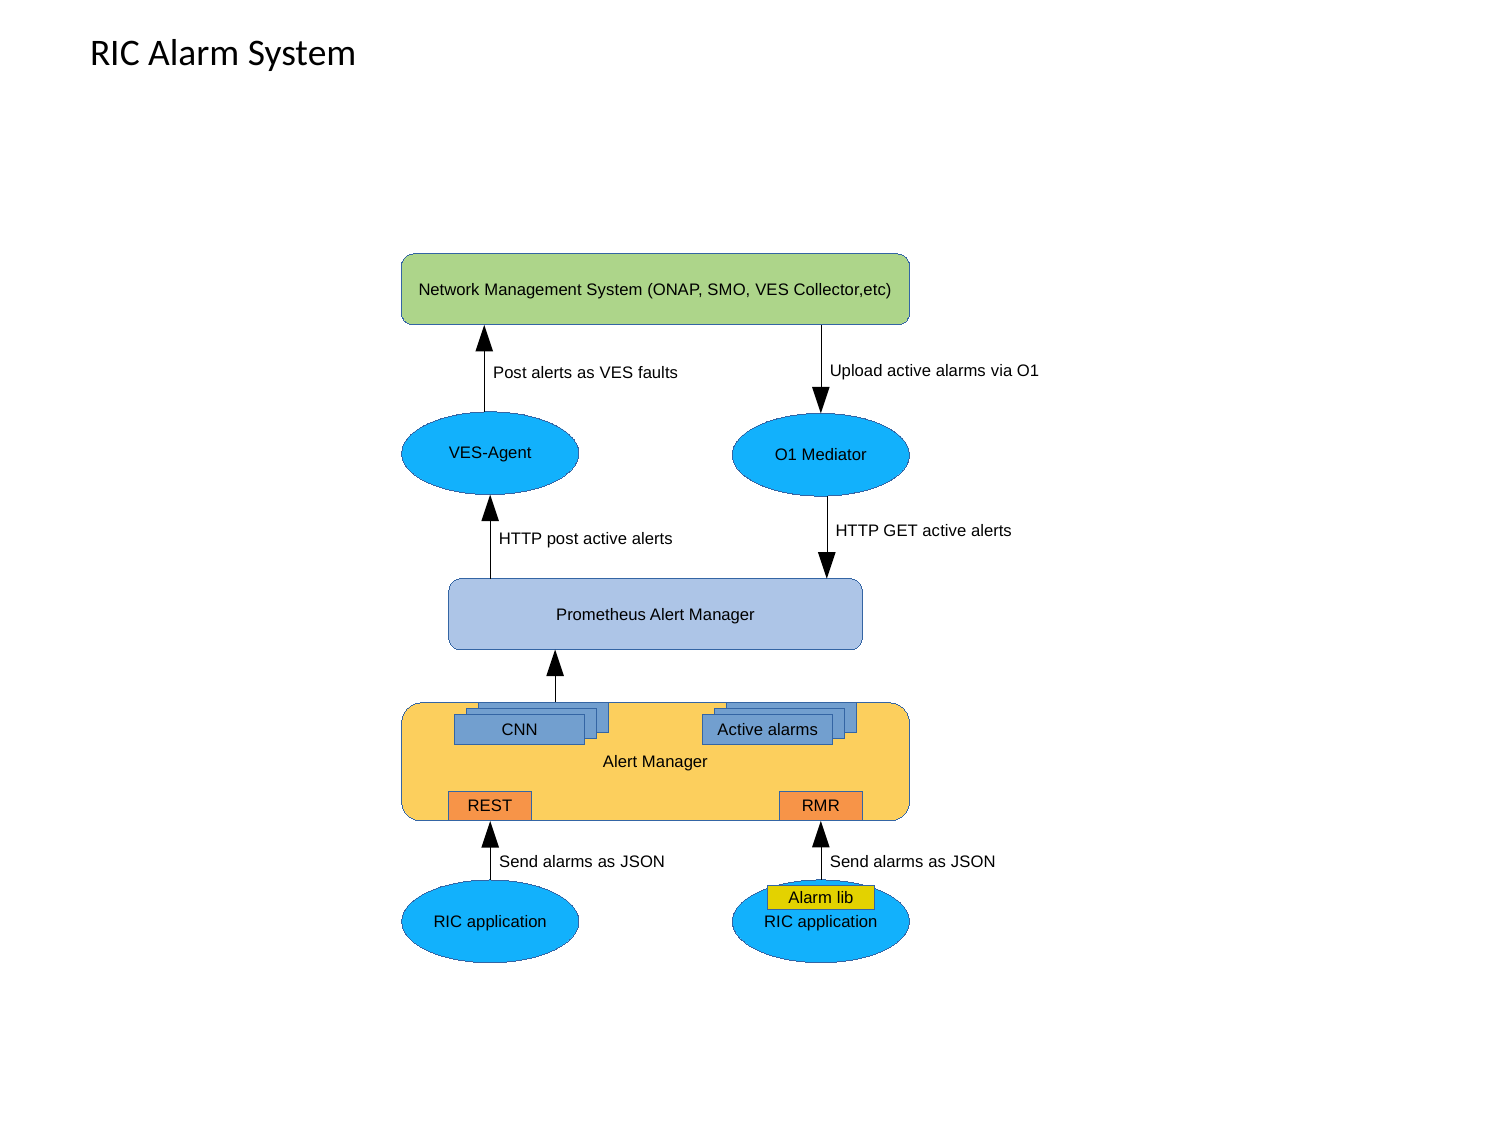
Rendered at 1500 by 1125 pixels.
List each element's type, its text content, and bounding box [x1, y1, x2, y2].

text_box RIC application [778, 879, 864, 885]
text_box Network Management System (ONAP, SMO, VES Collector,etc) [401, 253, 910, 325]
text_box CNN [454, 714, 585, 745]
text_box Upload active alarms via O1 [814, 354, 1055, 388]
text_box Post alerts as VES faults [478, 356, 694, 390]
text_box Prometheus Alert Manager [448, 578, 863, 650]
text_box RIC application [401, 879, 579, 963]
title RIC Alarm System [75, 7, 1425, 95]
text_box Alarm lib [767, 885, 875, 910]
text_box [714, 702, 857, 739]
text_box RIC application [732, 888, 910, 963]
text_box O1 Mediator [732, 413, 910, 497]
text_box Send alarms as JSON [814, 844, 1011, 879]
text_box REST [448, 791, 532, 821]
text_box Alert Manager [401, 702, 910, 821]
text_box HTTP GET active alerts [820, 513, 1028, 548]
text_box RMR [779, 791, 863, 821]
text_box HTTP post active alerts [484, 521, 689, 556]
text_box Active alarms [702, 714, 833, 745]
text_box [466, 702, 609, 739]
text_box VES-Agent [401, 411, 579, 495]
text_box Send alarms as JSON [484, 844, 680, 879]
